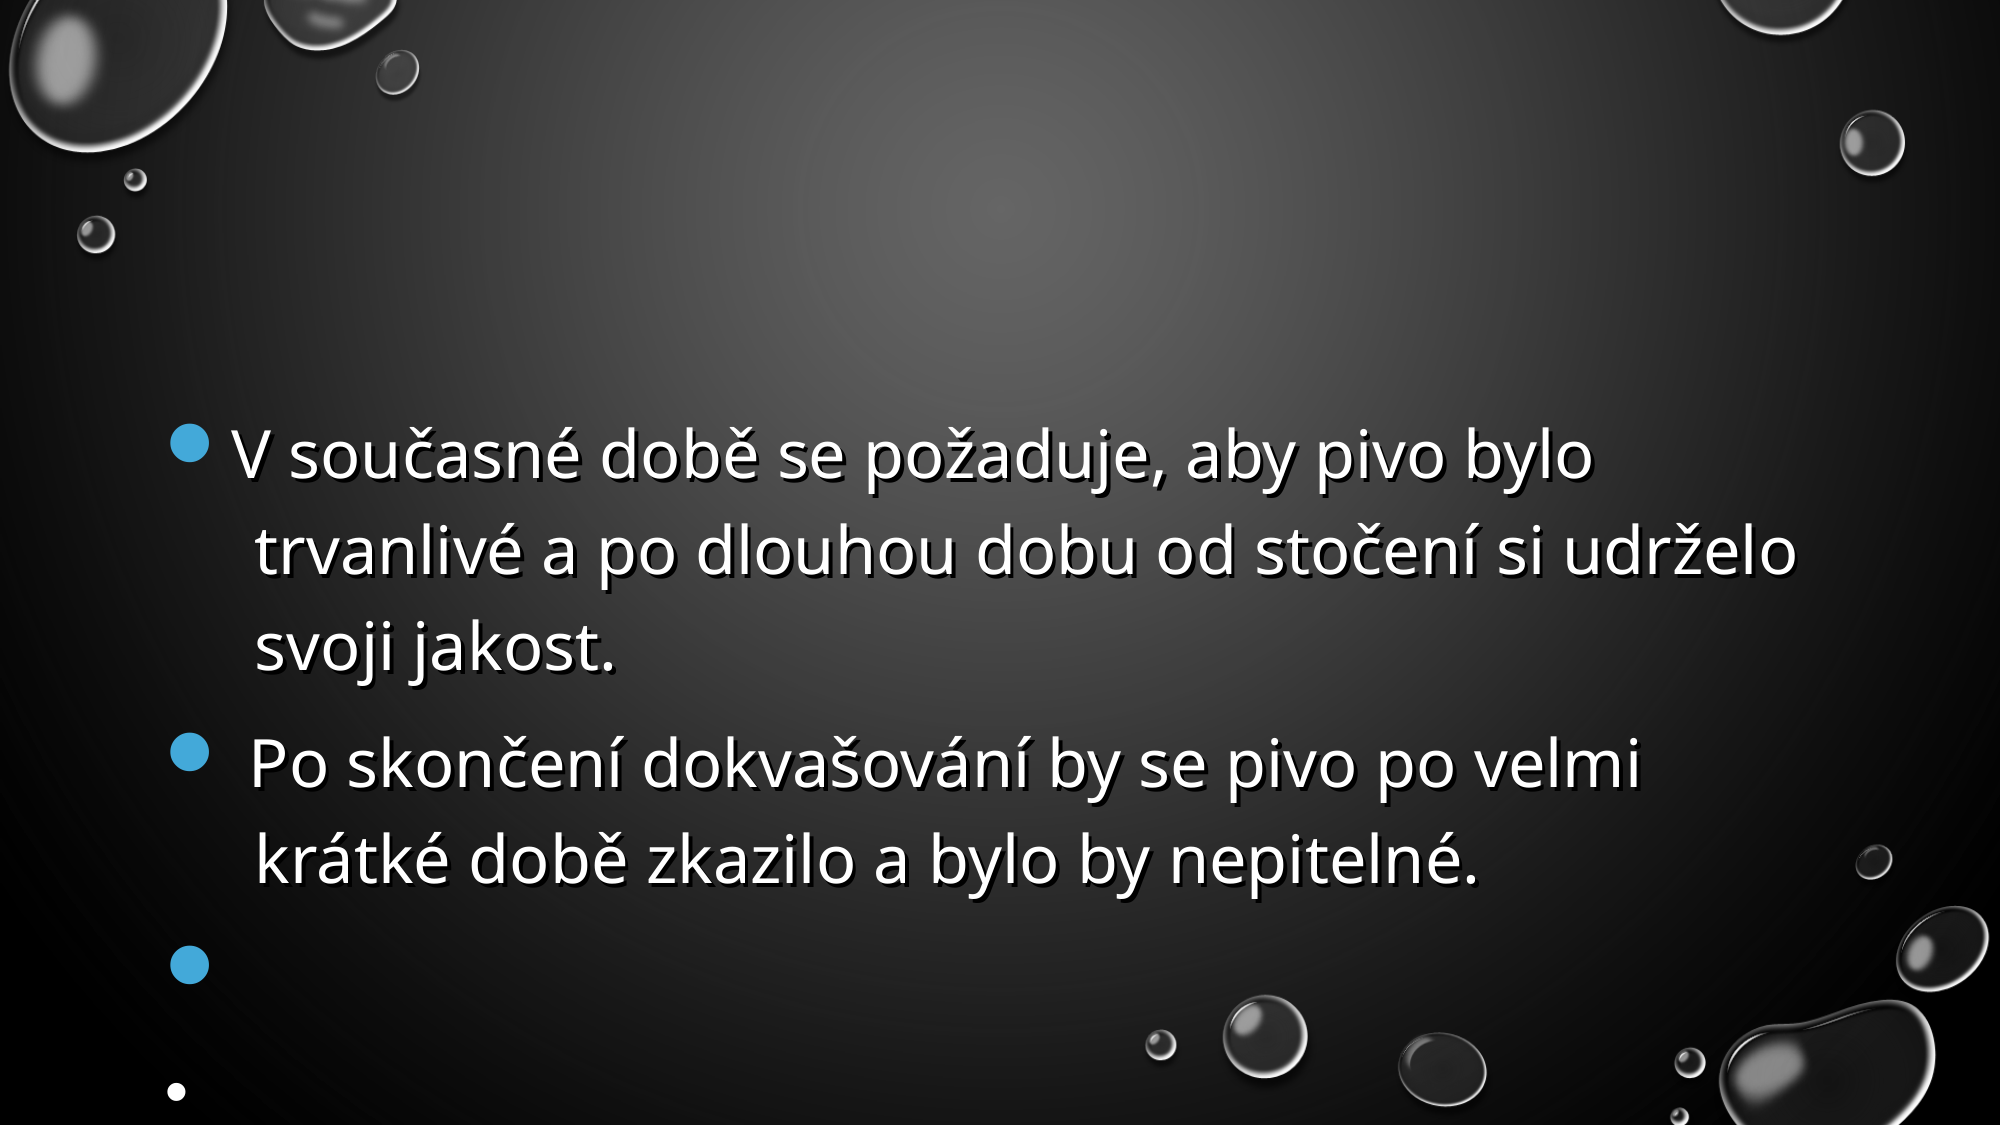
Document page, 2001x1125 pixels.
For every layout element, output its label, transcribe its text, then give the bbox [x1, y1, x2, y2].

title [149, 101, 1851, 364]
list V současné době se požaduje, aby pivo bylo trvanlivé a po dlouhou dobu od stočení si udrželo svoji jakost. Po skončení dokvašování by se pivo po velmi krátké době zkazilo a bylo by nepitelné. [149, 388, 1850, 950]
